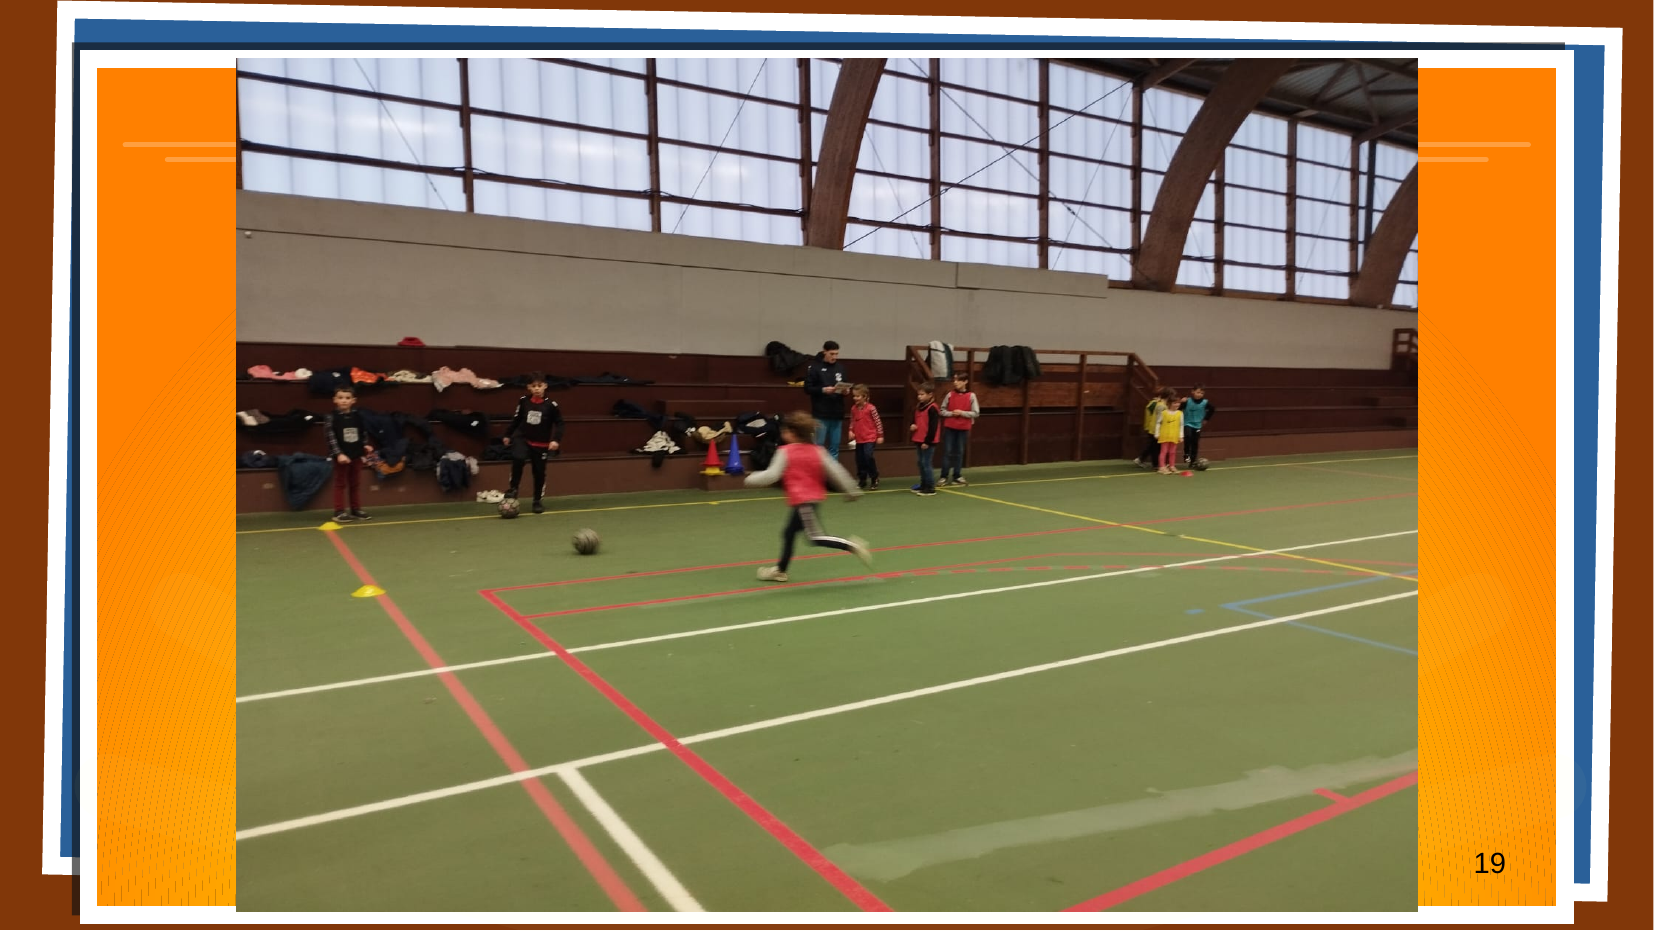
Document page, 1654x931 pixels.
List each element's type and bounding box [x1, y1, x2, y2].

picture [236, 58, 1418, 912]
